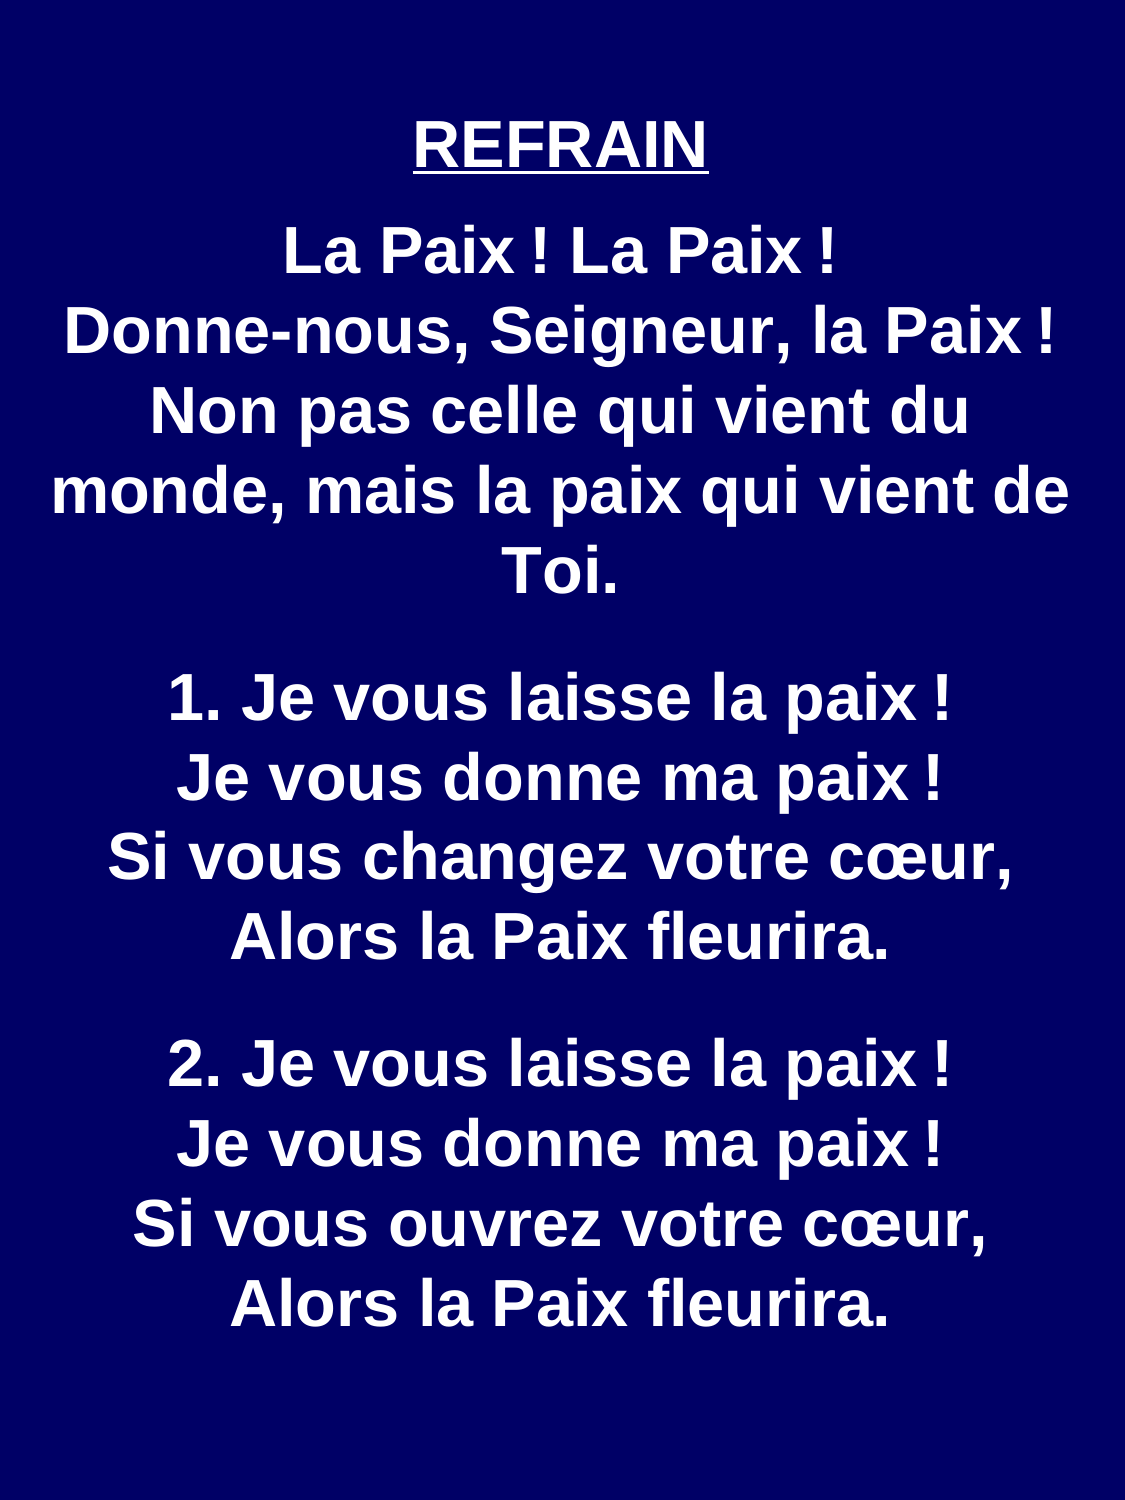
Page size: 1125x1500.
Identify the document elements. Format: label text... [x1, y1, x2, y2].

text_box REFRAIN La Paix ! La Paix ! Donne-nous, Seigneur, la Paix ! Non pas celle qui vient du monde, mais la paix qui vient de Toi. 1. Je vous laisse la paix ! Je vous donne ma paix ! Si vous changez votre cœur, Alors la Paix fleurira. 2. Je vous laisse la paix ! Je vous donne ma paix ! Si vous ouvrez votre cœur, Alors la Paix fleurira. [11, 92, 1111, 1348]
